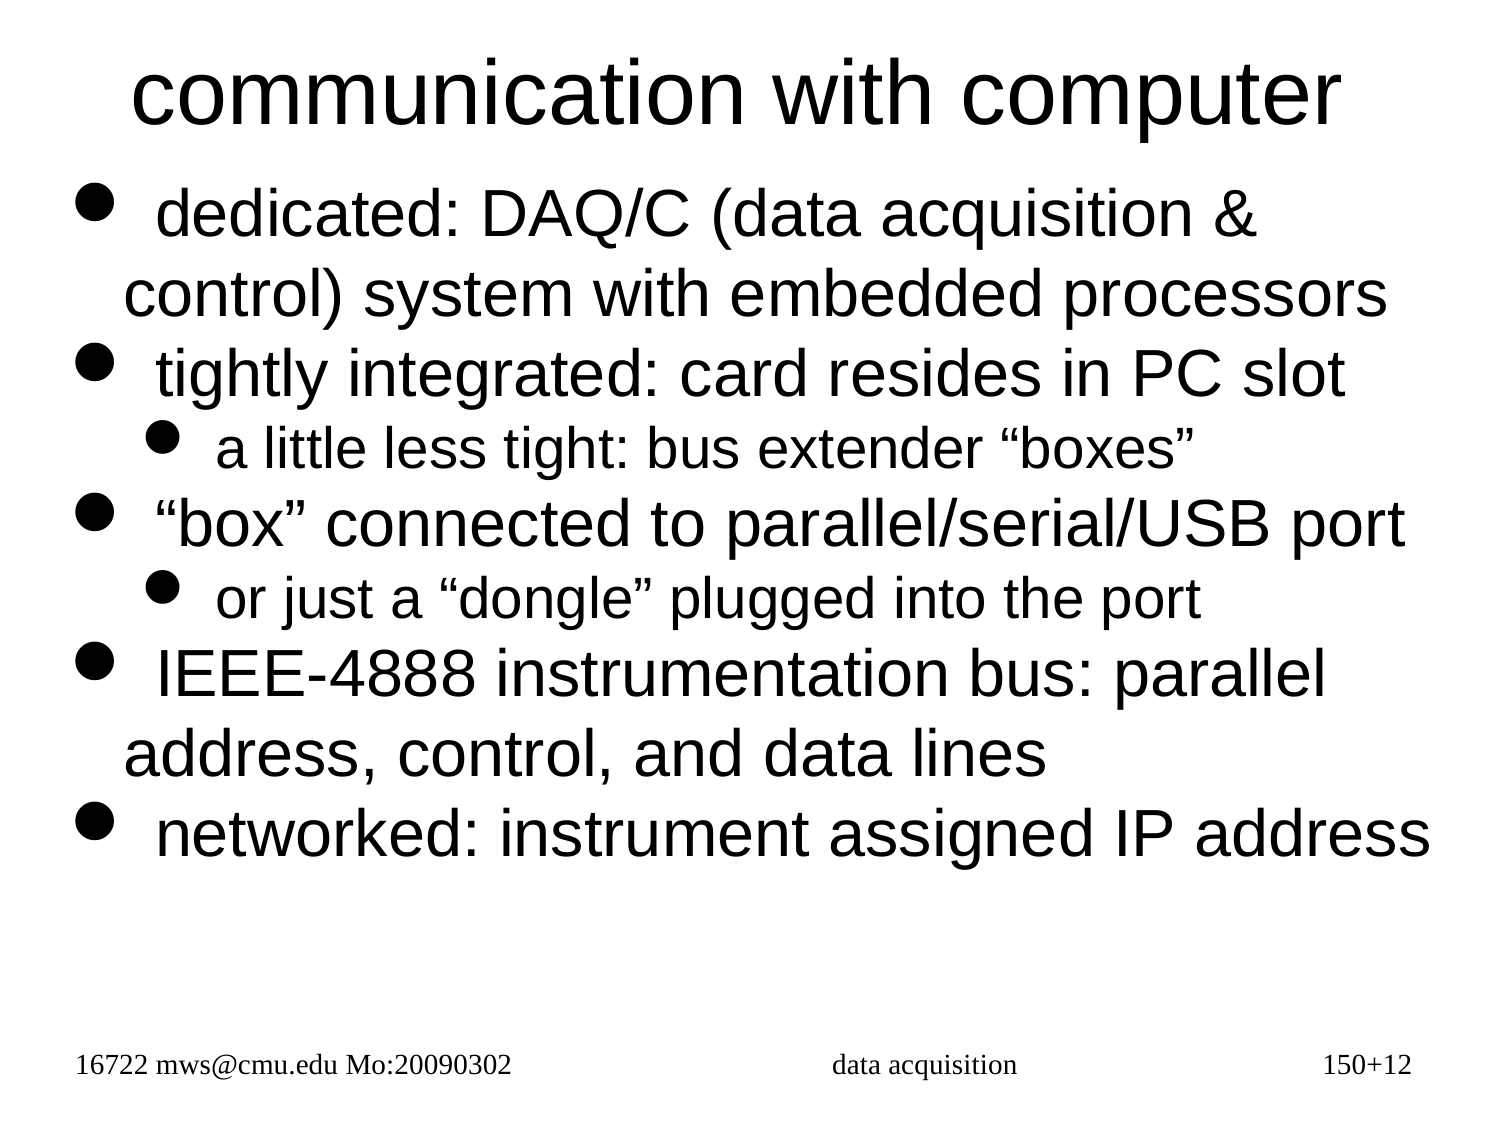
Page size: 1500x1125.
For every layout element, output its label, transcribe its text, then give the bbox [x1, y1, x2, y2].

text_box dedicated: DAQ/C (data acquisition & control) system with embedded processors tightly integrated: card resides in PC slot a little less tight: bus extender “boxes” “box” connected to parallel/serial/USB port or just a “dongle” plugged into the port IEEE-4888 instrumentation bus: parallel address, control, and data lines networked: instrument assigned IP address [37, 162, 1463, 913]
text_box communication with computer [99, 24, 1376, 150]
